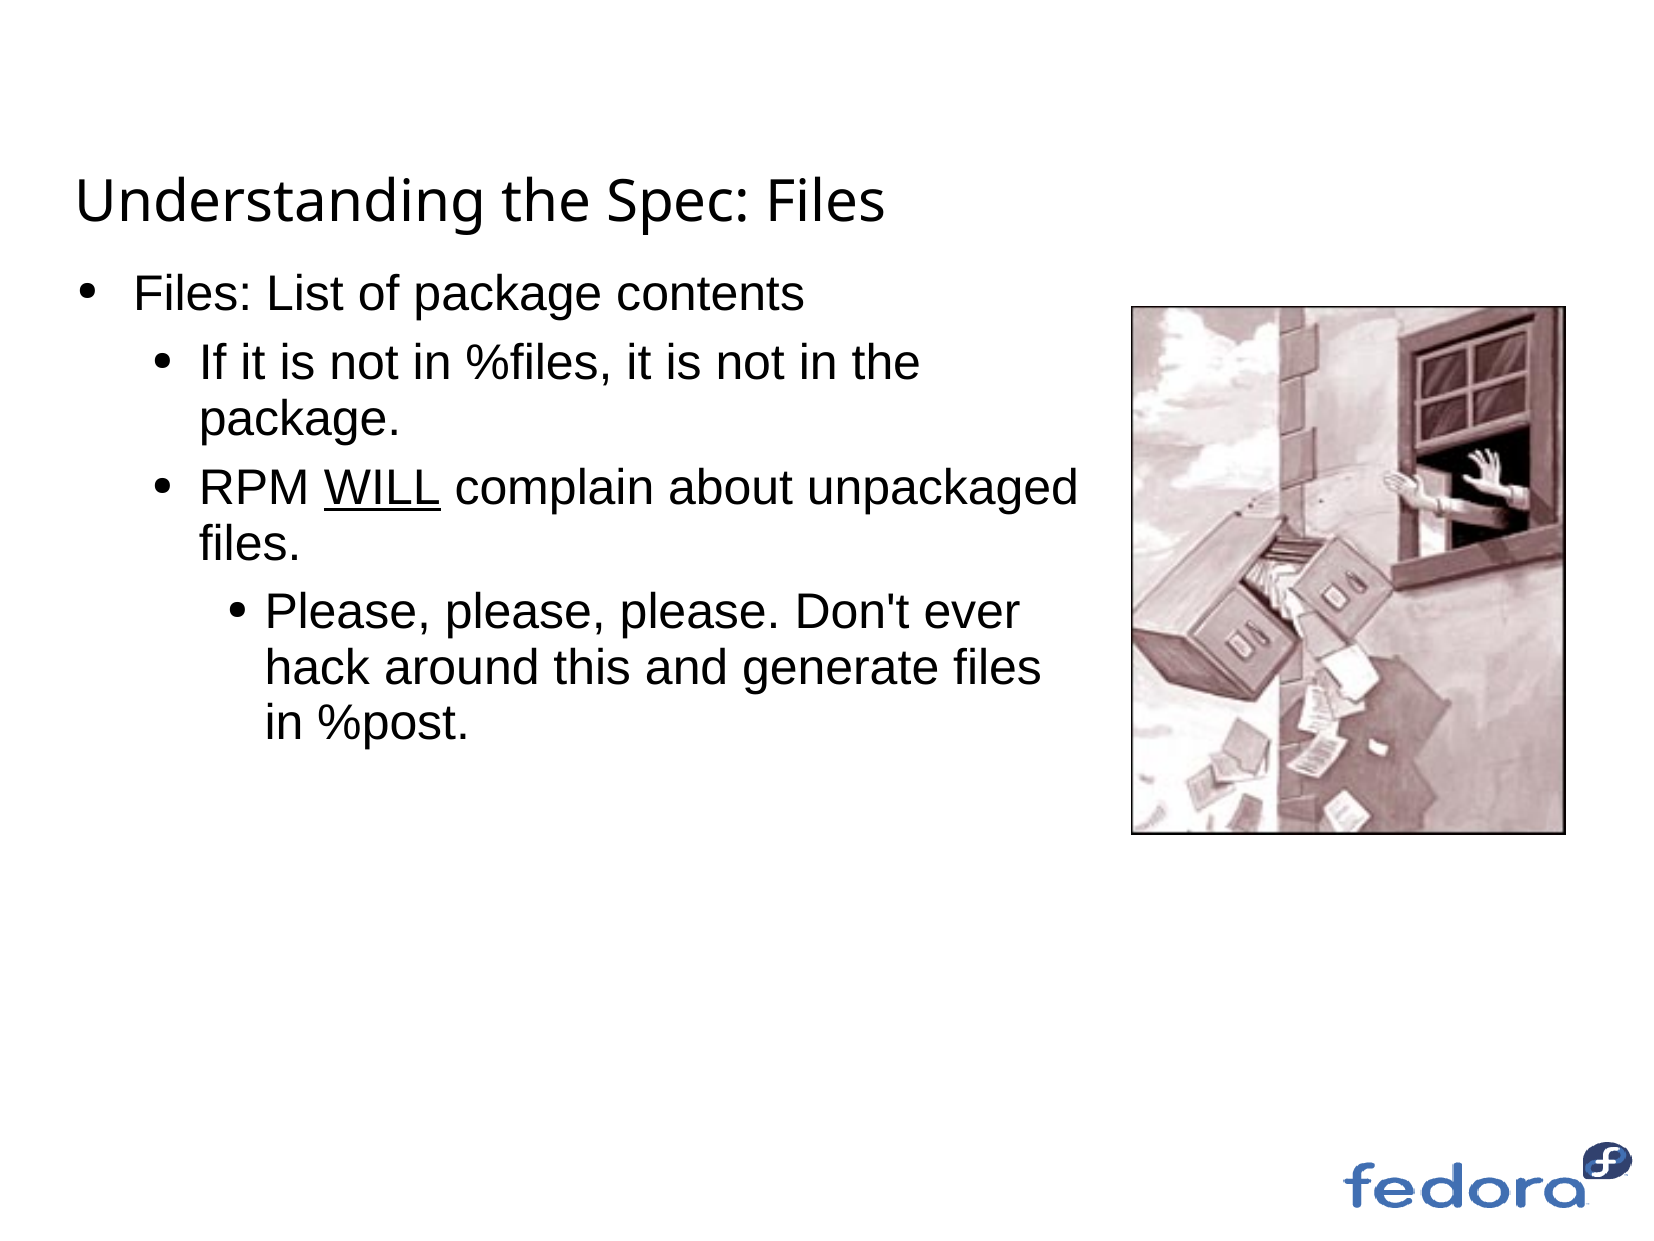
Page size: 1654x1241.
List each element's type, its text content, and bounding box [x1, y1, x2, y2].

picture [1131, 306, 1566, 835]
title Understanding the Spec: Files [74, 140, 1506, 259]
picture [1332, 1124, 1651, 1227]
list Files: List of package contents If it is not in %files, it is not in the package. RPM WILL complain about unpackaged files. Please, please, please. Don't ever hack around this and generate files in %post. [77, 264, 1082, 1174]
